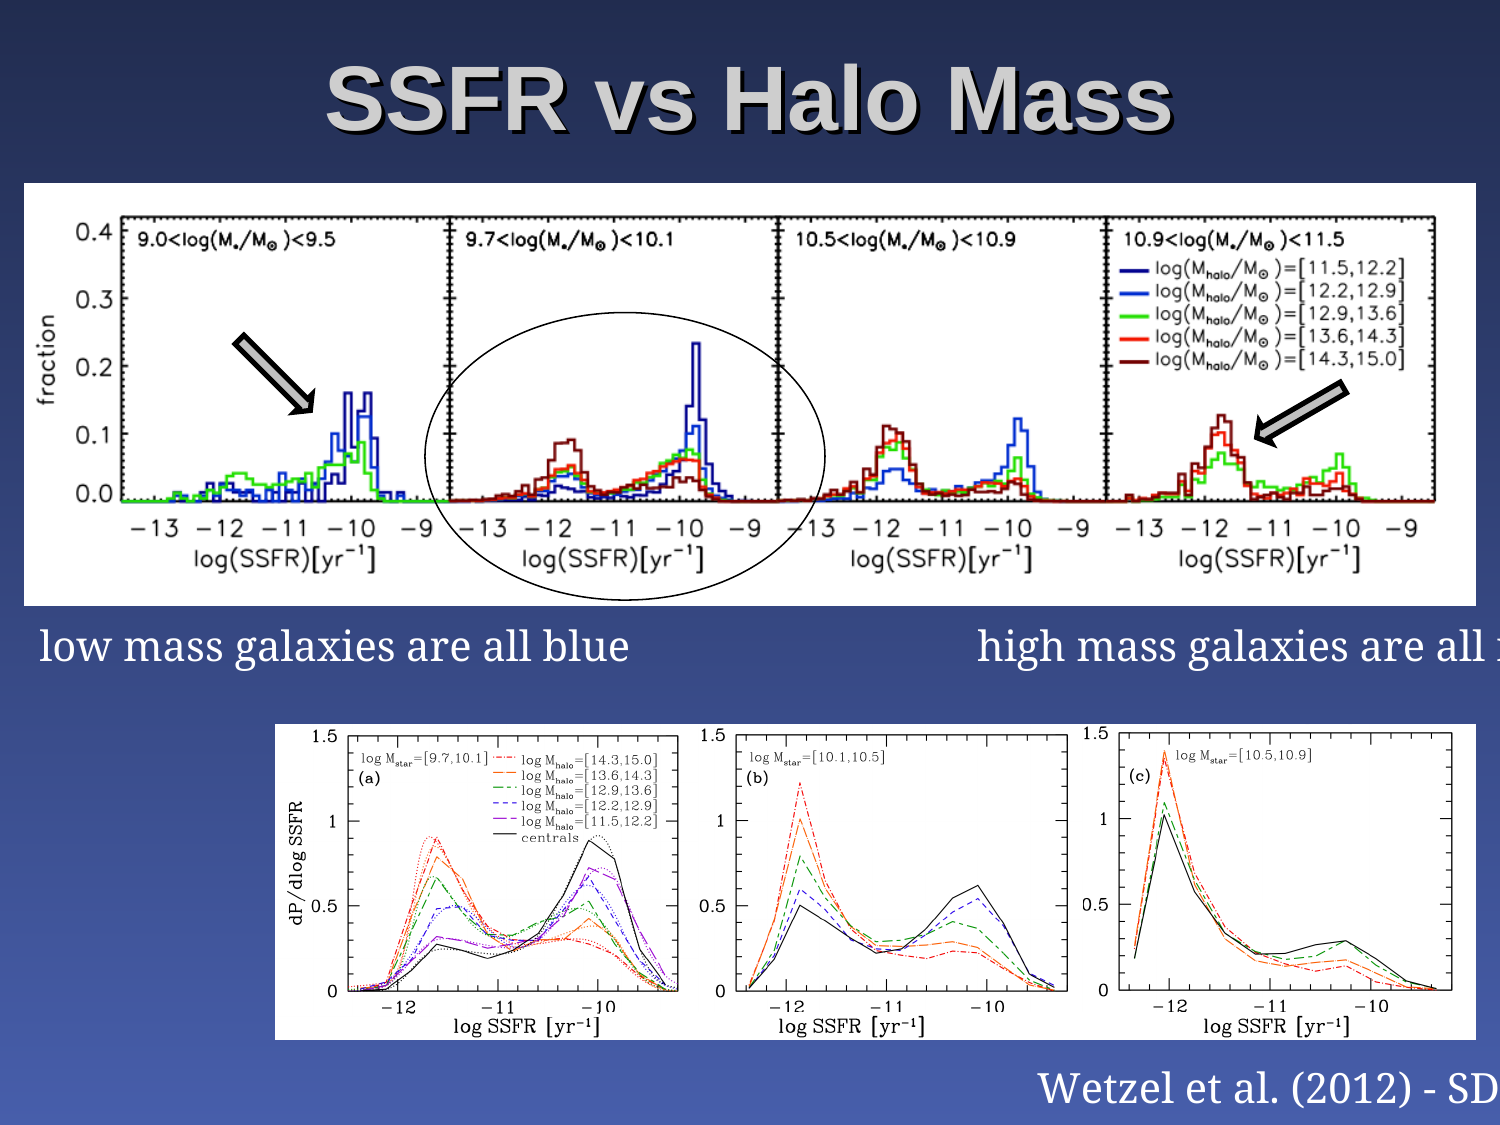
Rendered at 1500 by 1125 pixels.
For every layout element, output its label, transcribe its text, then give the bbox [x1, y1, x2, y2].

picture [24, 188, 1476, 606]
text_box [235, 335, 313, 413]
title SSFR vs Halo Mass [0, 0, 1500, 188]
text_box Wetzel et al. (2012) - SDSS [1022, 1053, 1500, 1120]
picture [275, 724, 1476, 1040]
text_box low mass galaxies are all blue [24, 612, 646, 678]
text_box [1256, 382, 1347, 444]
text_box high mass galaxies are all red [962, 612, 1500, 678]
